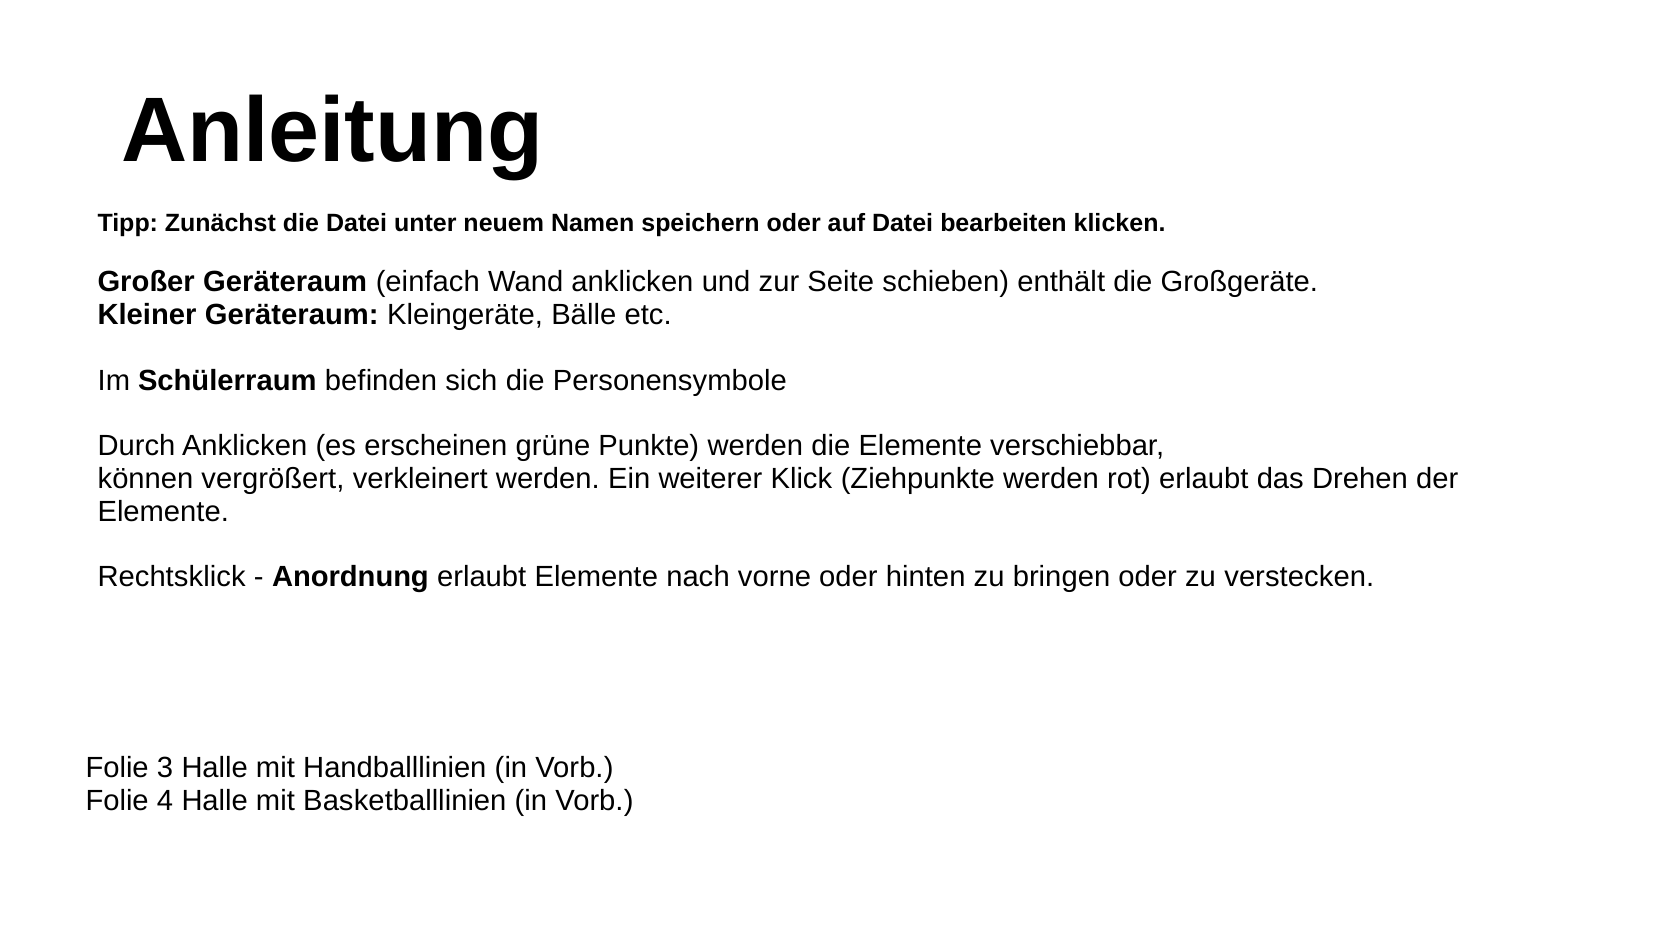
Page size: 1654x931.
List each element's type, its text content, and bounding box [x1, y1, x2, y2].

text_box Anleitung [106, 70, 1087, 189]
text_box Tipp: Zunächst die Datei unter neuem Namen speichern oder auf Datei bearbeiten klicken. Großer Geräteraum (einfach Wand anklicken und zur Seite schieben) enthält die Großgeräte. Kleiner Geräteraum: Kleingeräte, Bälle etc. Im Schülerraum befinden sich die Personensymbole Durch Anklicken (es erscheinen grüne Punkte) werden die Elemente verschiebbar, können vergrößert, verkleinert werden. Ein weiterer Klick (Ziehpunkte werden rot) erlaubt das Drehen der Elemente. Rechtsklick - Anordnung erlaubt Elemente nach vorne oder hinten zu bringen oder zu verstecken. [82, 201, 1536, 721]
text_box Folie 3 Halle mit Handballlinien (in Vorb.) Folie 4 Halle mit Basketballlinien (in Vorb.) [70, 744, 1548, 843]
